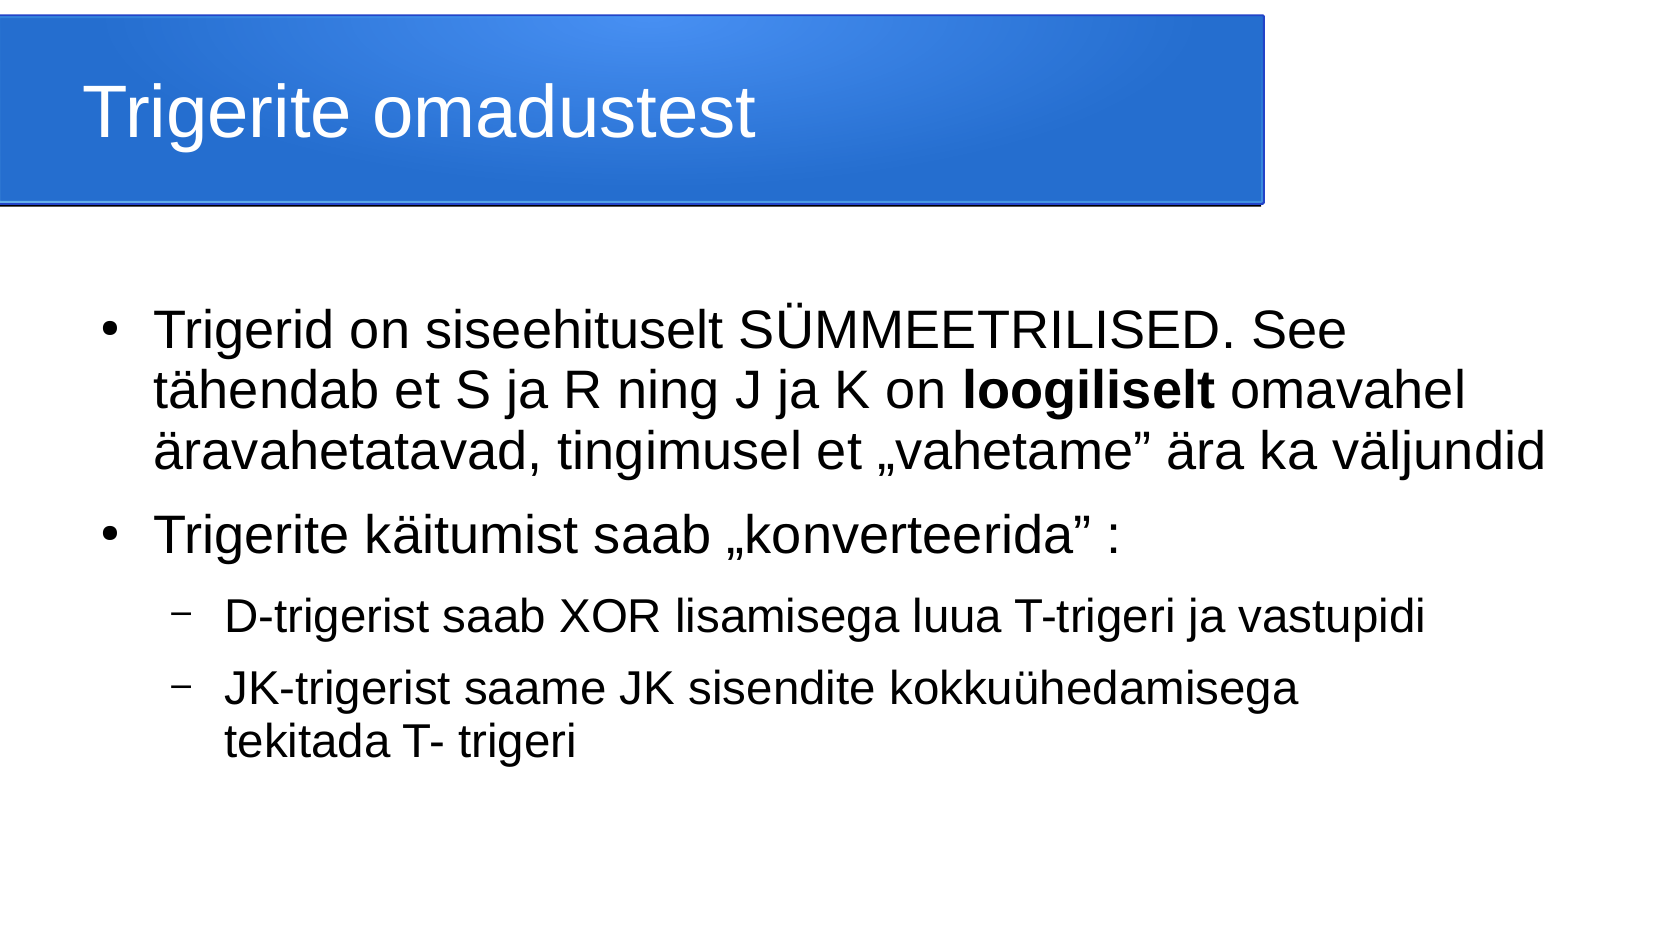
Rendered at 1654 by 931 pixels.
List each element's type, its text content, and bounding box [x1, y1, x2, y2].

list Trigerid on siseehituselt SÜMMEETRILISED. See tähendab et S ja R ning J ja K on loogiliselt omavahel äravahetatavad, tingimusel et „vahetame” ära ka väljundid Trigerite käitumist saab „konverteerida” : D-trigerist saab XOR lisamisega luua T-trigeri ja vastupidi JK-trigerist saame JK sisendite kokkuühedamisega tekitada T- trigeri [82, 299, 1571, 839]
title Trigerite omadustest [82, 35, 1235, 189]
